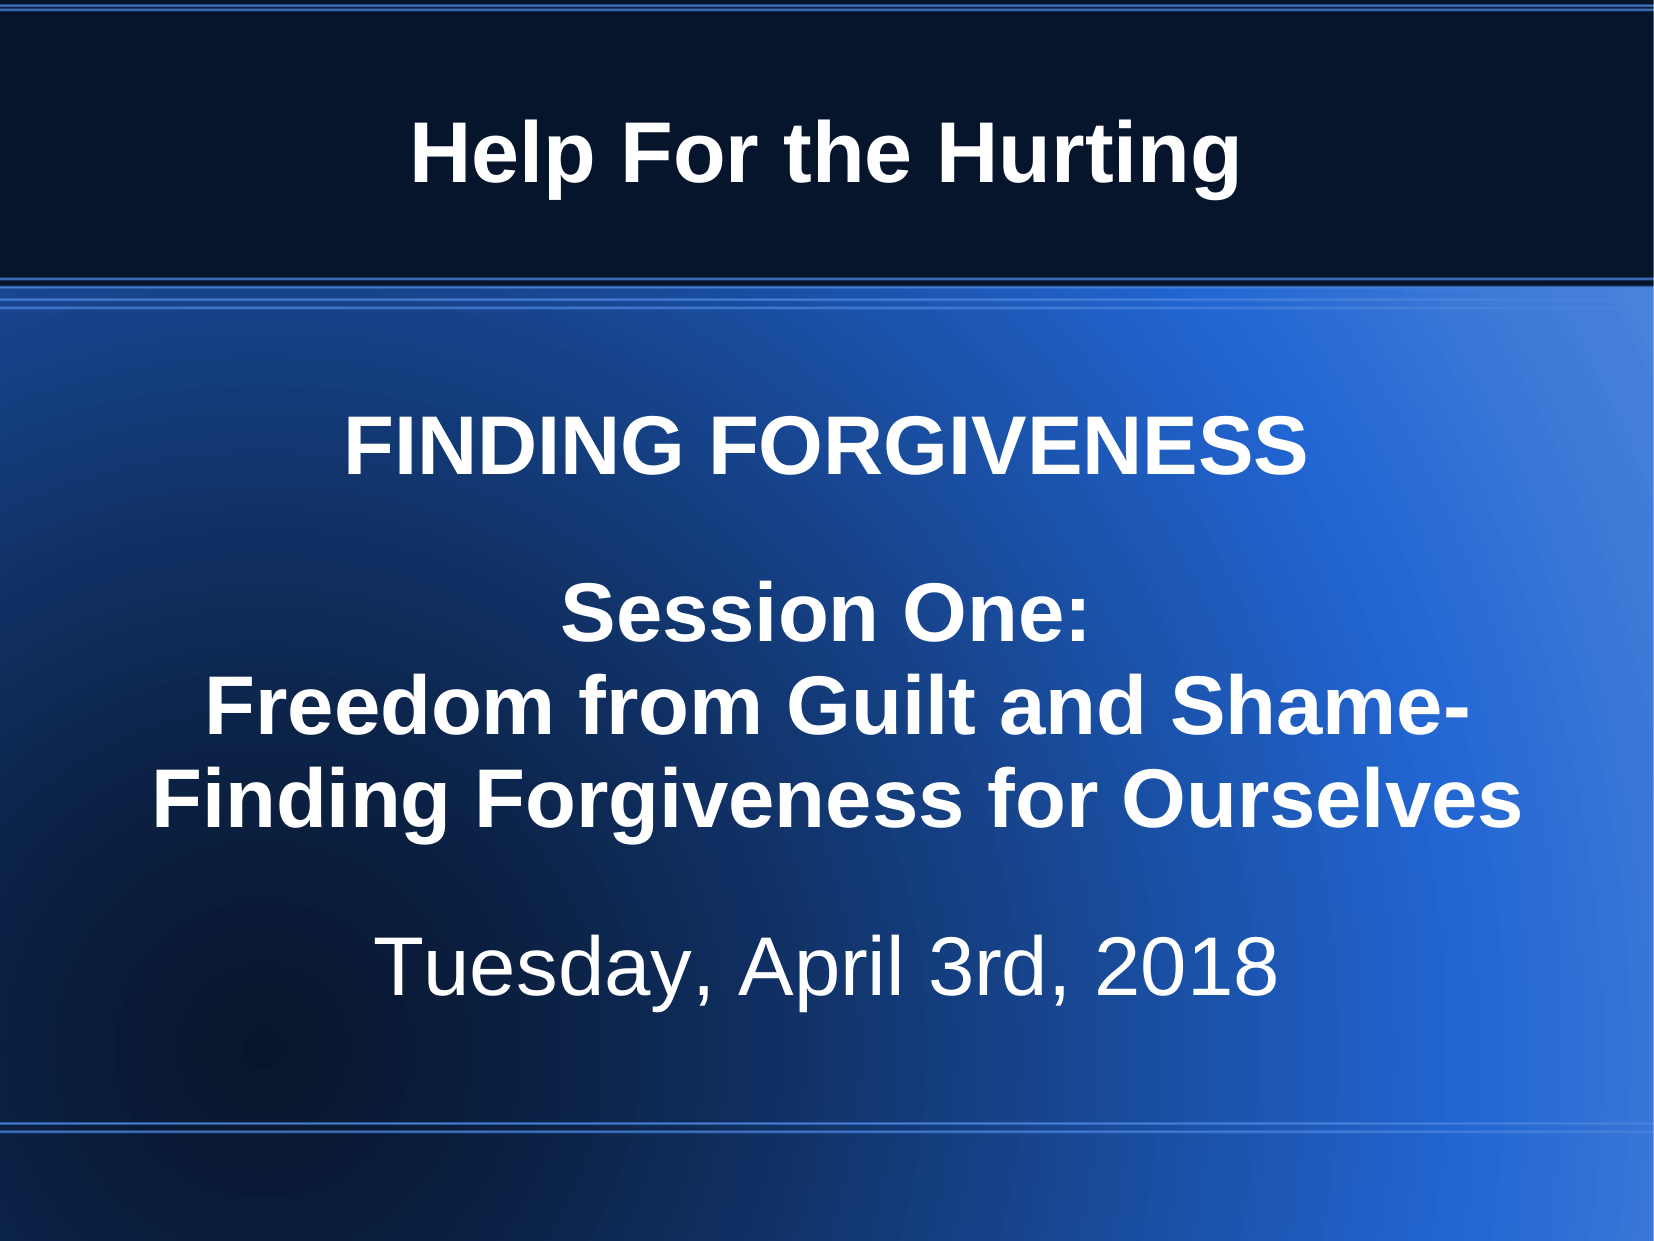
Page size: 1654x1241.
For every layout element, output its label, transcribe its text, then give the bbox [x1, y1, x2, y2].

picture [0, 0, 1654, 1241]
title Help For the Hurting [82, 49, 1571, 257]
subtitle FINDING FORGIVENESS Session One: Freedom from Guilt and Shame- Finding Forgiveness for Ourselves Tuesday, April 3rd, 2018 [82, 355, 1571, 1058]
